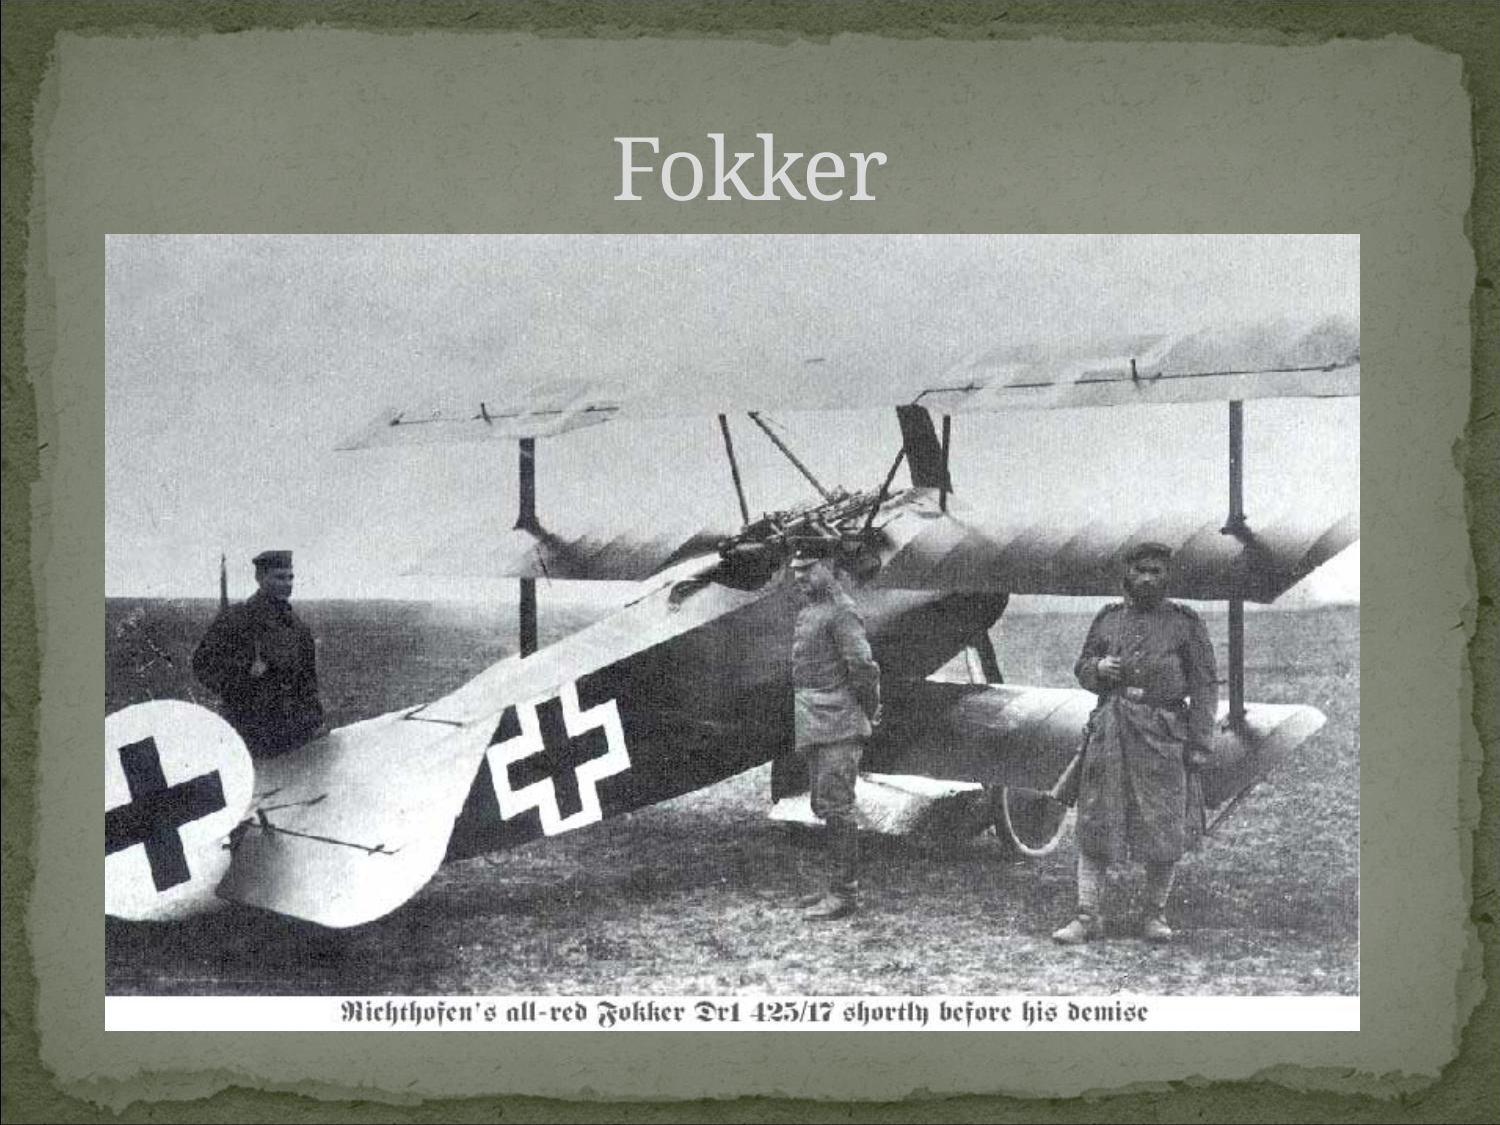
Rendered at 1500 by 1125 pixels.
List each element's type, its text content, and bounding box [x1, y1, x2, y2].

title Fokker [75, 24, 1425, 225]
picture [0, 0, 1500, 1125]
